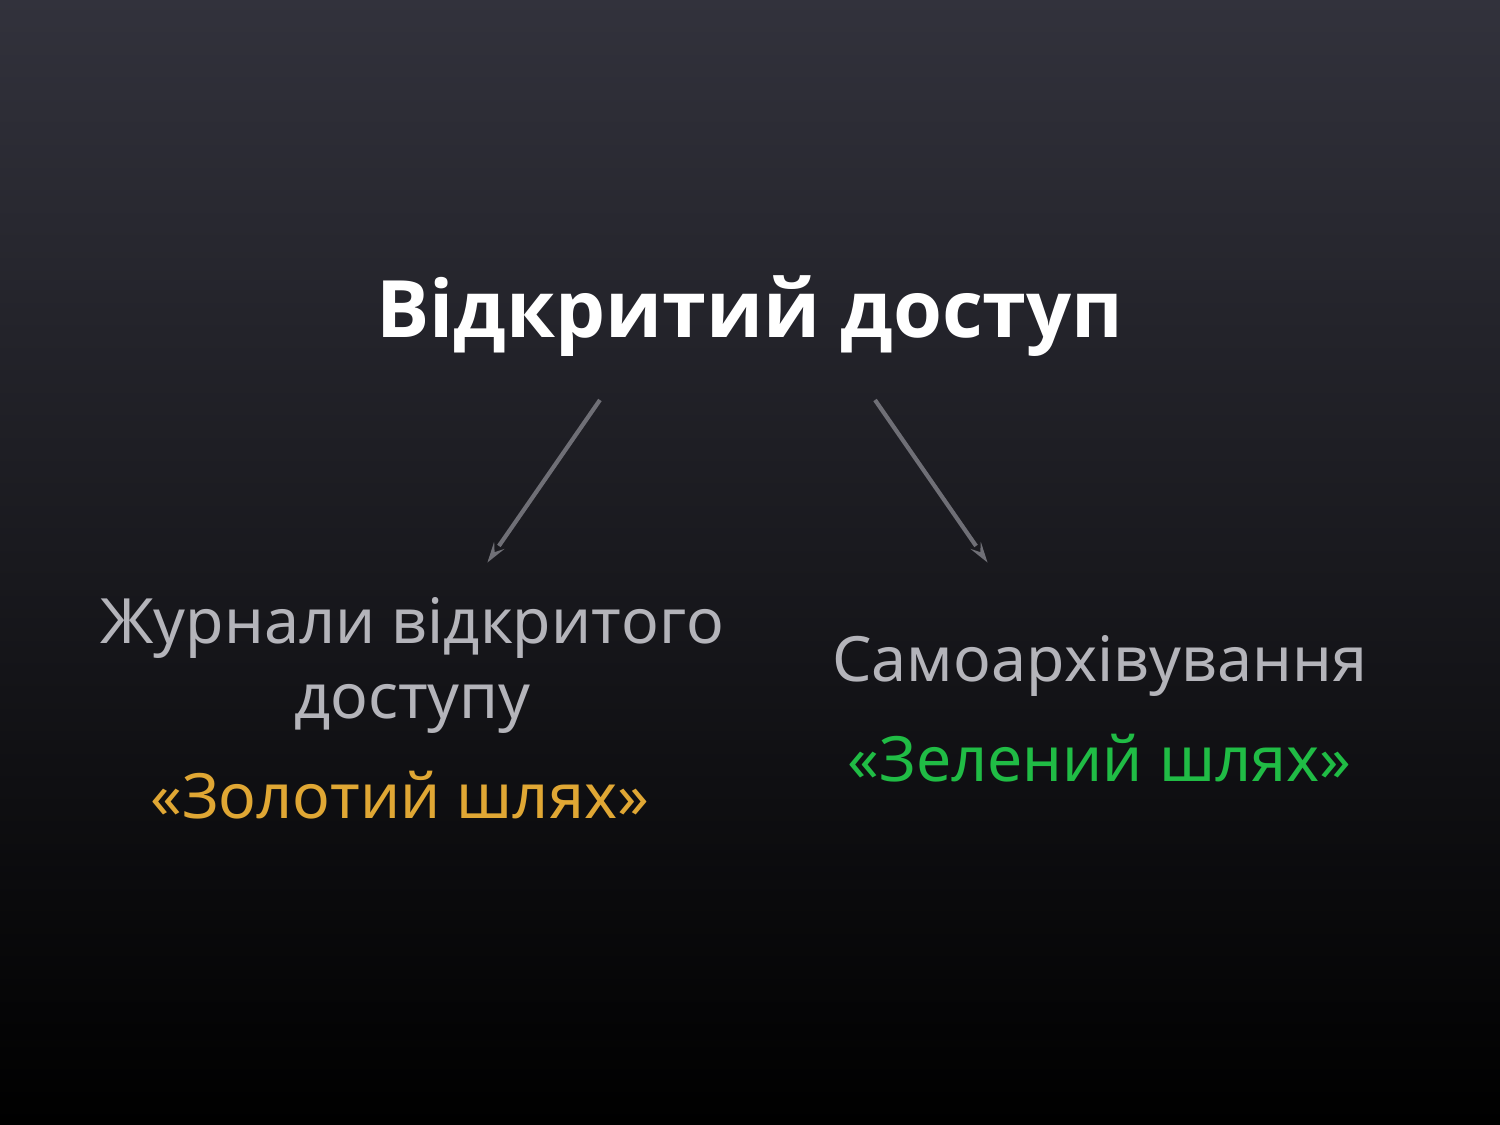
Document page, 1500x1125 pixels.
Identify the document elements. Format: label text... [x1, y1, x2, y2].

text_box Самоархівування [762, 574, 1438, 738]
title Відкритий доступ [75, 212, 1426, 400]
text_box «Золотий шлях» [124, 750, 675, 838]
text_box Журнали відкритого доступу [75, 574, 751, 738]
text_box «Зелений шлях» [824, 712, 1375, 801]
